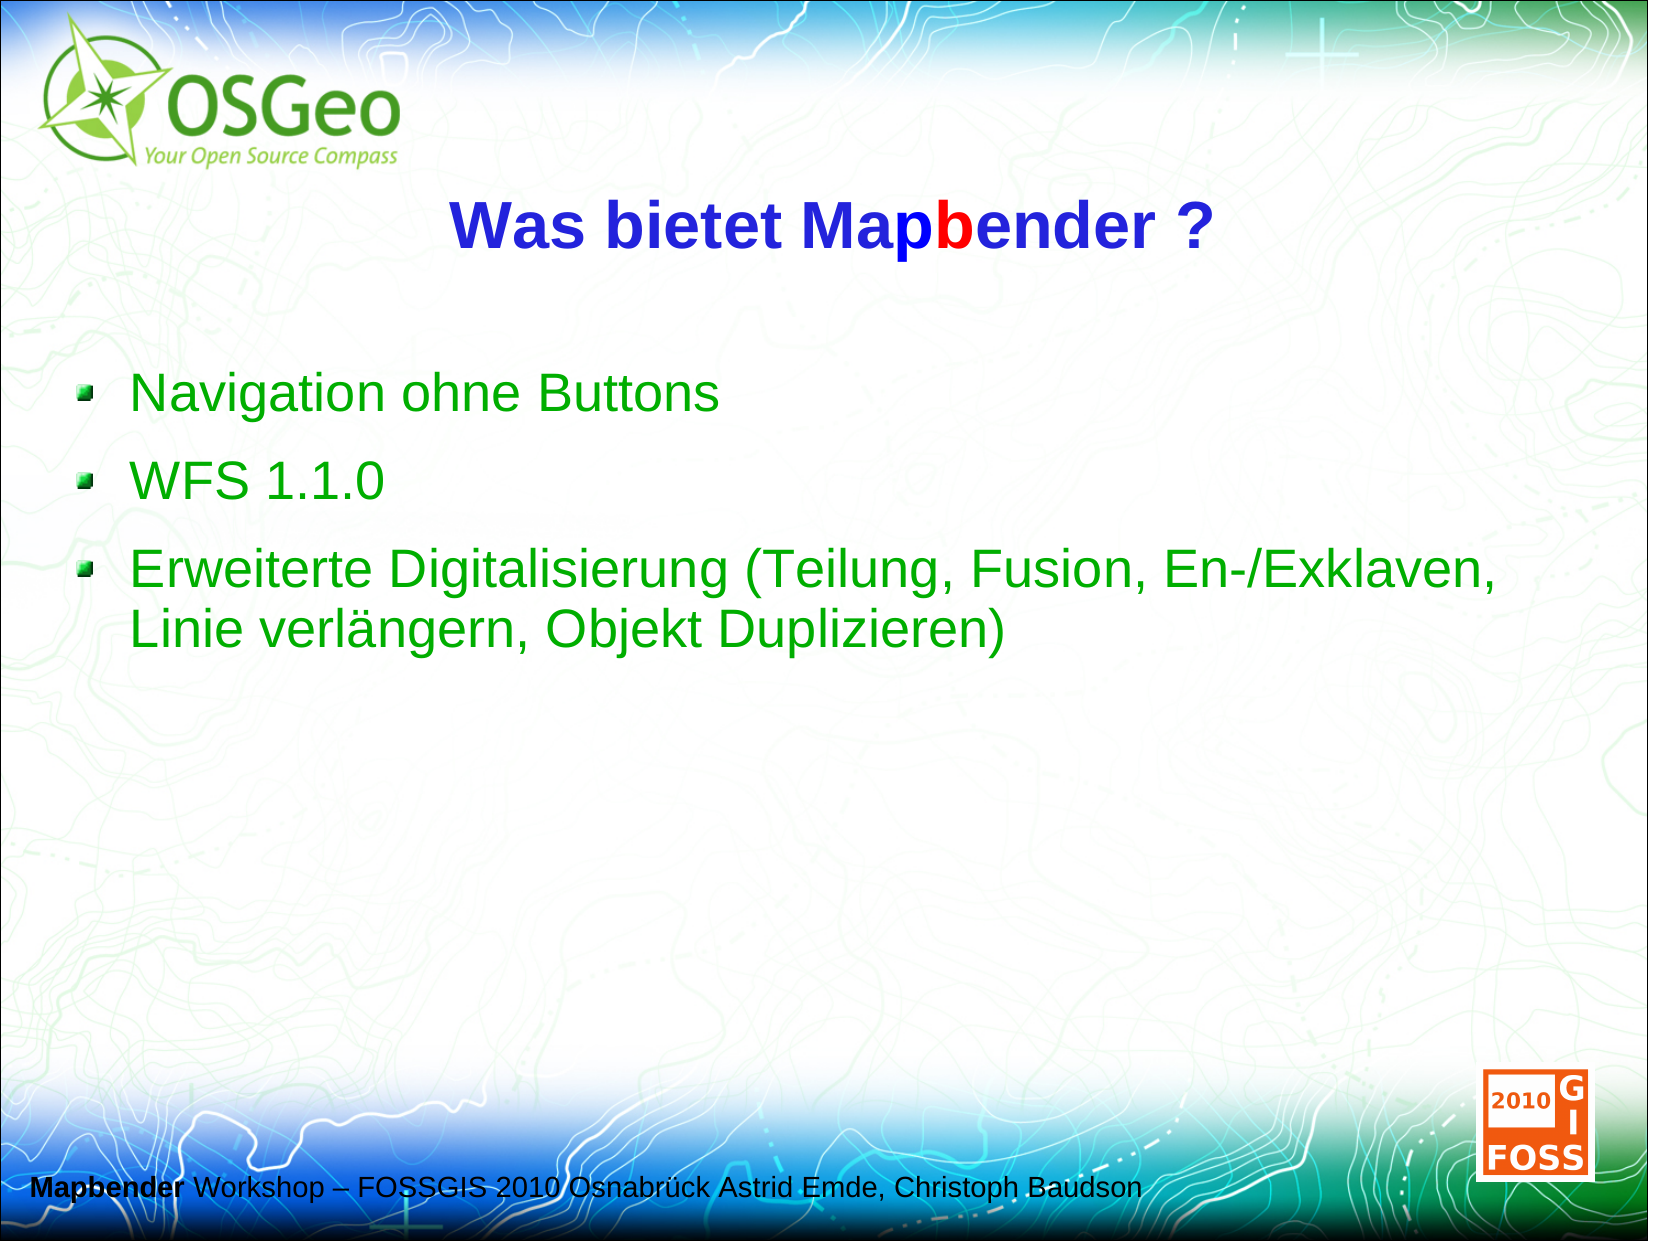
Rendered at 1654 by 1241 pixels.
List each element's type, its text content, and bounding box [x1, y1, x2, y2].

list Navigation ohne Buttons WFS 1.1.0 Erweiterte Digitalisierung (Teilung, Fusion, En-/Exklaven, Linie verlängern, Objekt Duplizieren) [59, 362, 1548, 1182]
title Was bietet Mapbender ? [88, 137, 1577, 313]
picture [1, 1, 1647, 1240]
